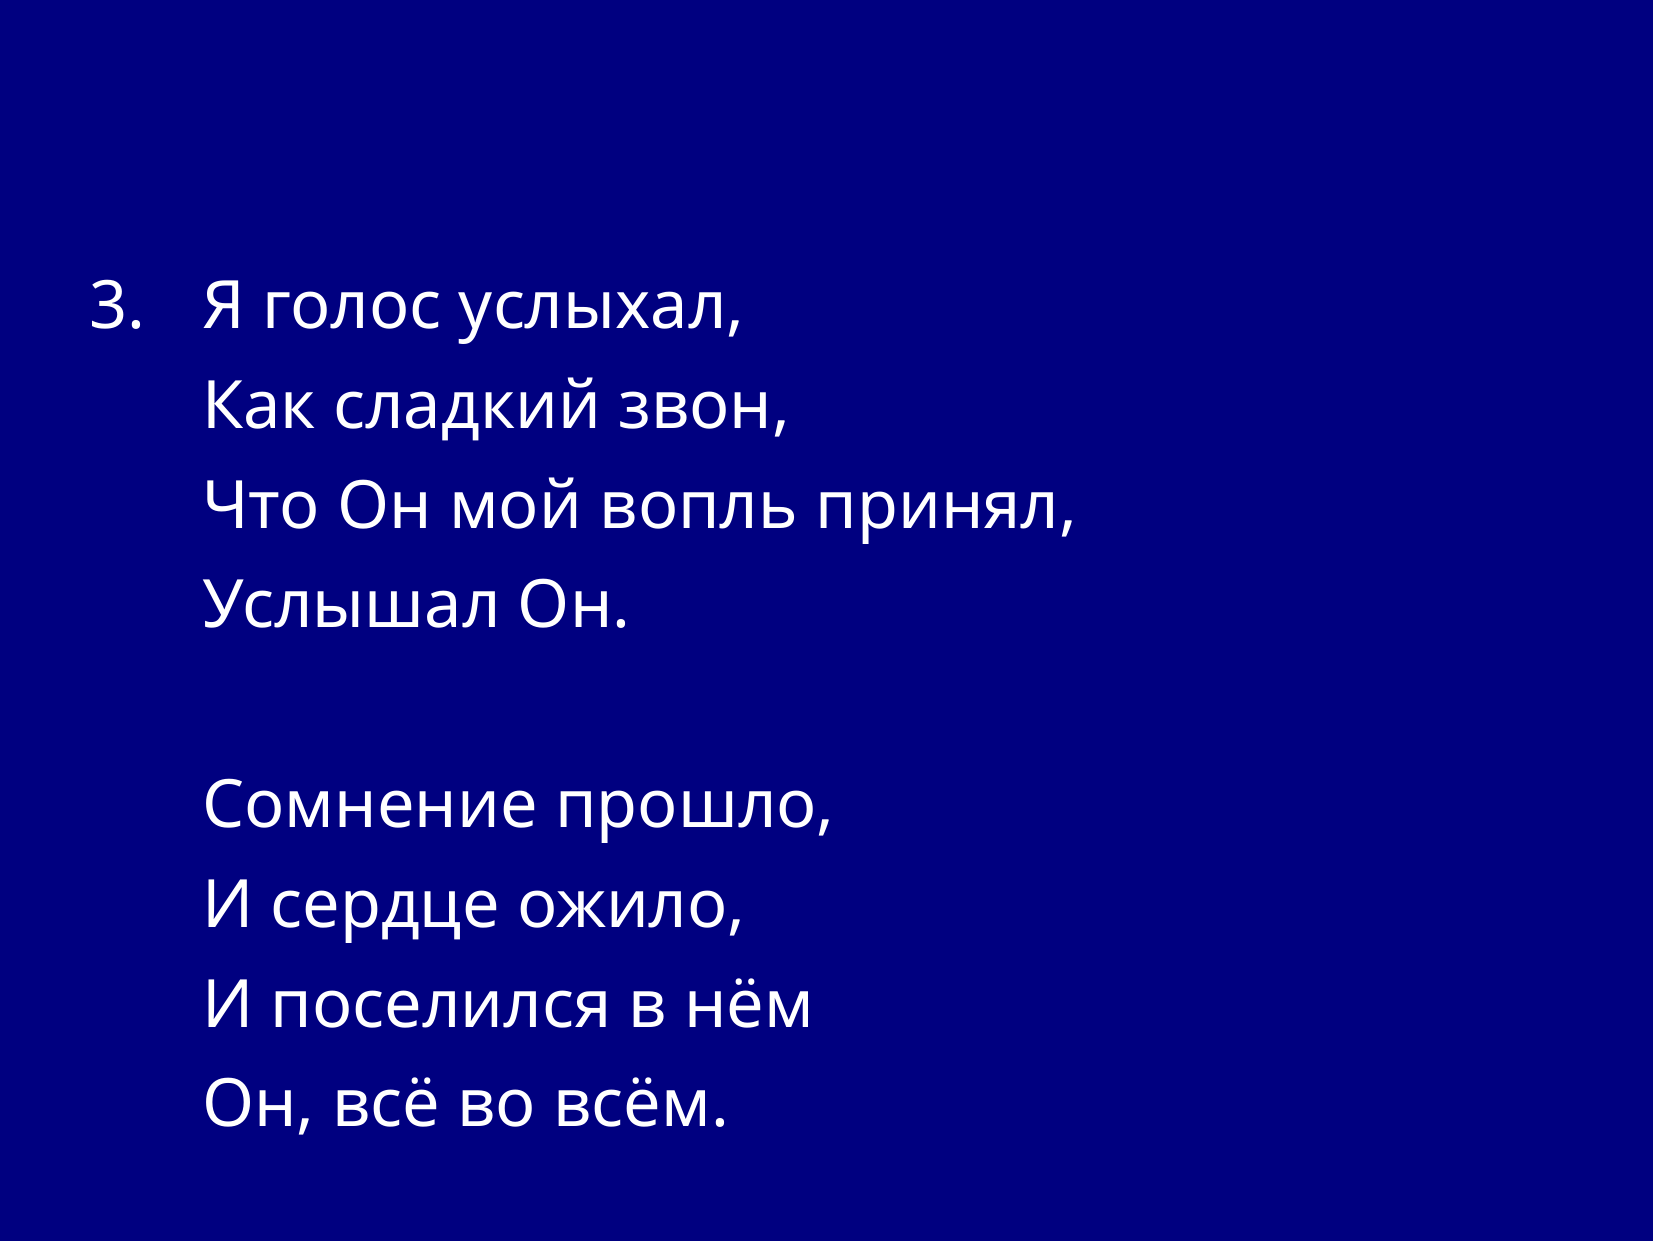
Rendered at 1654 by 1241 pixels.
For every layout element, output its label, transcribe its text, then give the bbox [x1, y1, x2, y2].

text_box 3. Я голос услыхал, Как сладкий звон, Что Он мой вопль принял, Услышал Он. Сомнение прошло, И сердце ожило, И поселился в нём Он, всё во всём. [75, 150, 1576, 1163]
